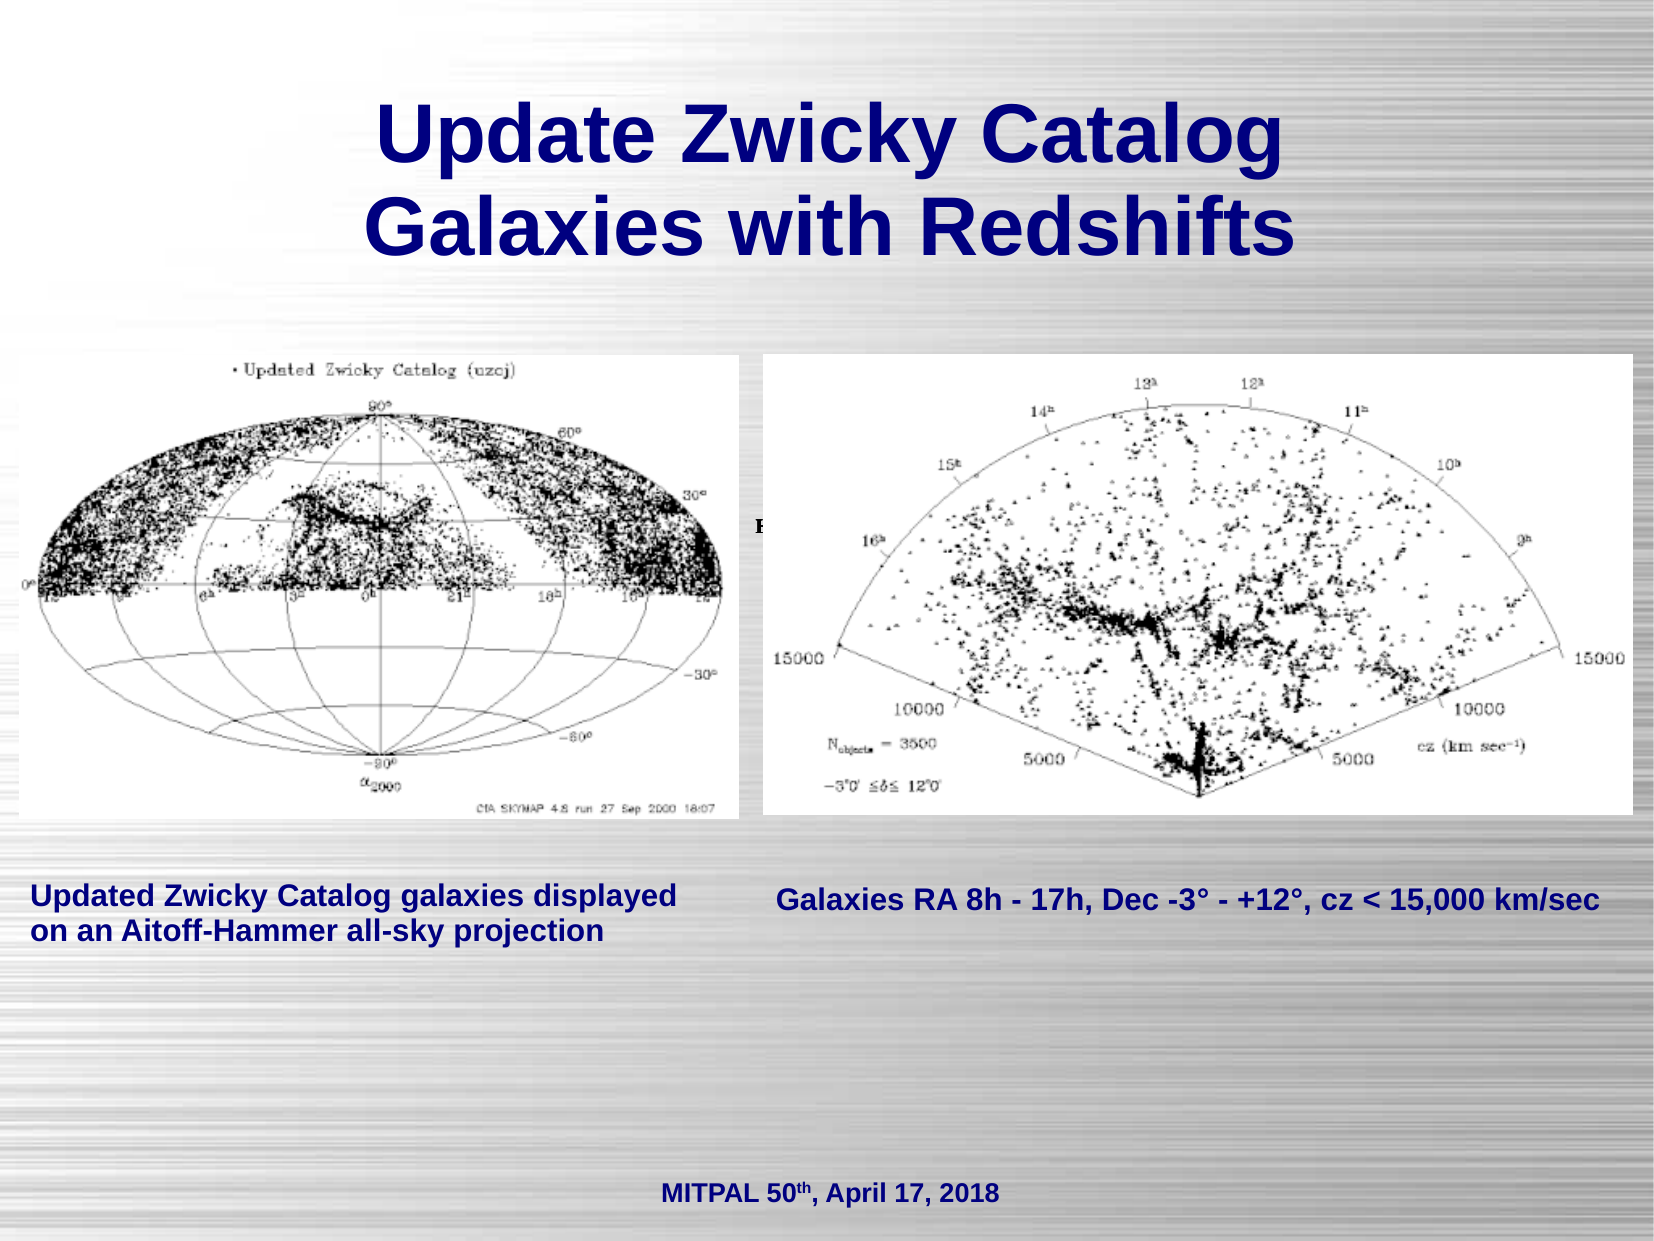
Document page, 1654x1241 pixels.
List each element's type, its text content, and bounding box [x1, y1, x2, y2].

text_box Galaxies RA 8h - 17h, Dec -3° - +12°, cz < 15,000 km/sec [761, 874, 1642, 925]
chart [739, 396, 763, 574]
text_box Update Zwicky Catalog Galaxies with Redshifts [33, 80, 1629, 281]
text_box MITPAL 50th, April 17, 2018 [646, 1170, 1015, 1218]
text_box Updated Zwicky Catalog galaxies displayed on an Aitoff-Hammer all-sky projection [15, 870, 740, 1002]
picture [0, 0, 1654, 1241]
